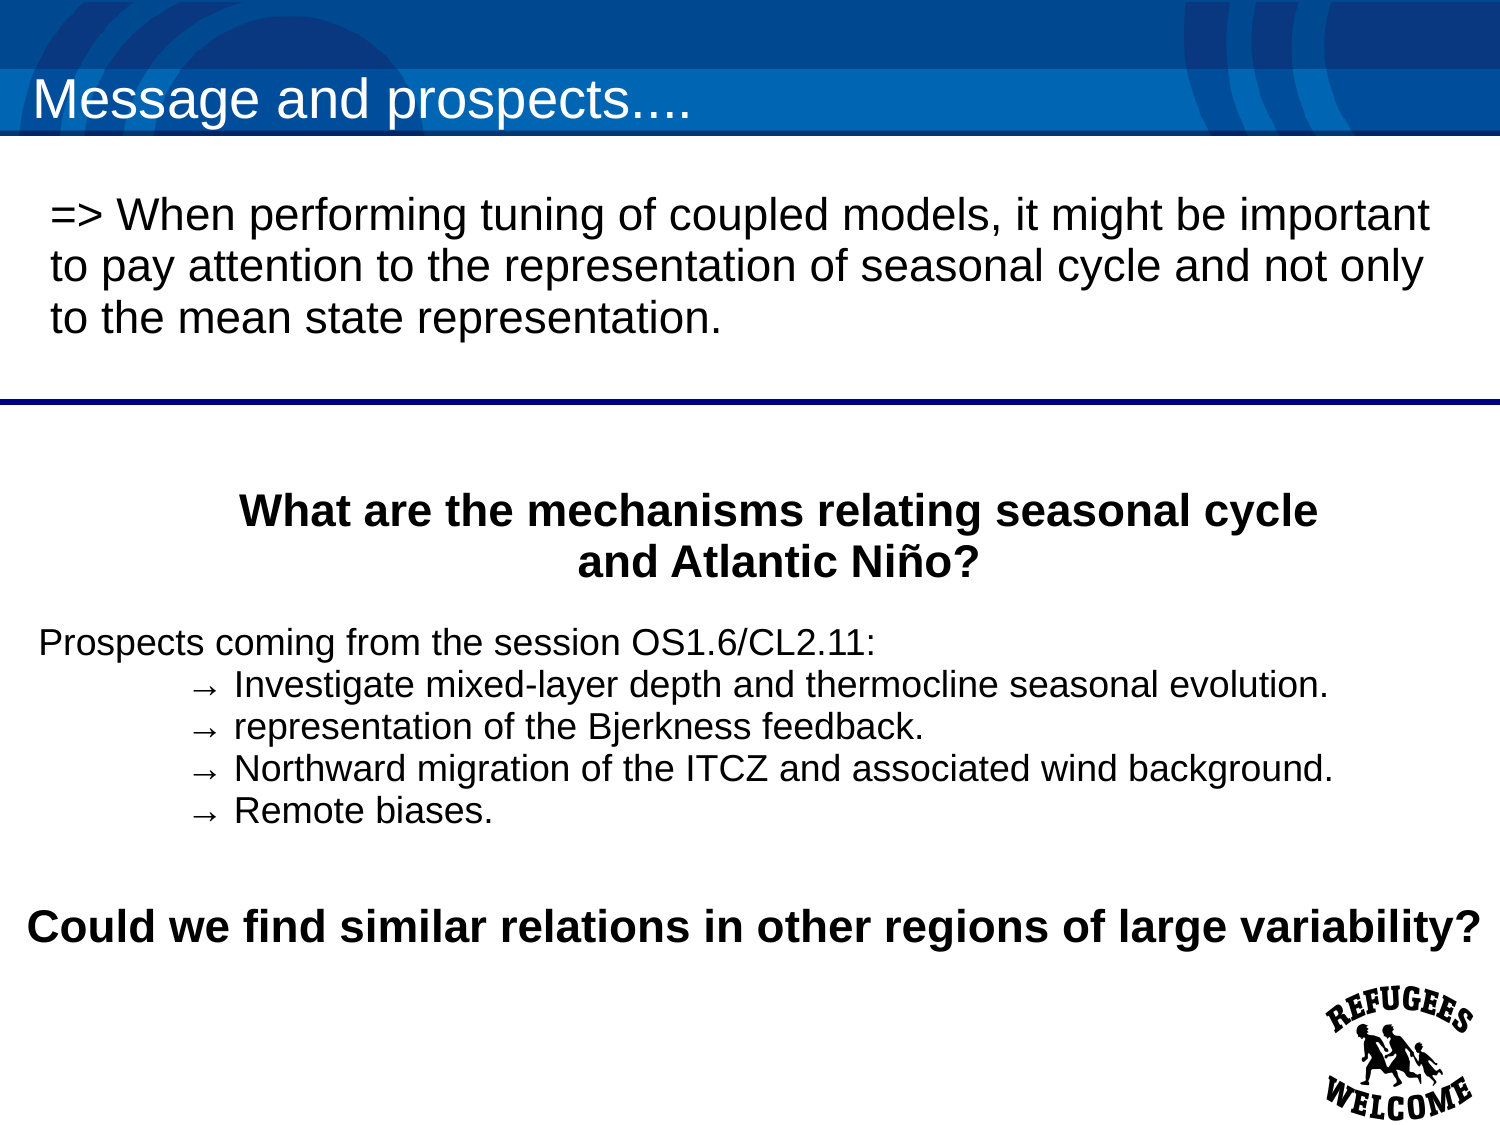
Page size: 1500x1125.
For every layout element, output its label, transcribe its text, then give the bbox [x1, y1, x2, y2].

text_box What are the mechanisms relating seasonal cycle and Atlantic Niño? [224, 477, 1347, 595]
picture [0, 0, 1500, 136]
text_box => When performing tuning of coupled models, it might be important to pay attention to the representation of seasonal cycle and not only to the mean state representation. [35, 181, 1473, 399]
text_box Prospects coming from the session OS1.6/CL2.11: → Investigate mixed-layer depth and thermocline seasonal evolution. → representation of the Bjerkness feedback. → Northward migration of the ITCZ and associated wind background. → Remote biases. [23, 614, 1350, 893]
title Message and prospects.... [17, 7, 1483, 138]
picture [1322, 959, 1477, 1125]
text_box Could we find similar relations in other regions of large variability? [11, 893, 1498, 960]
